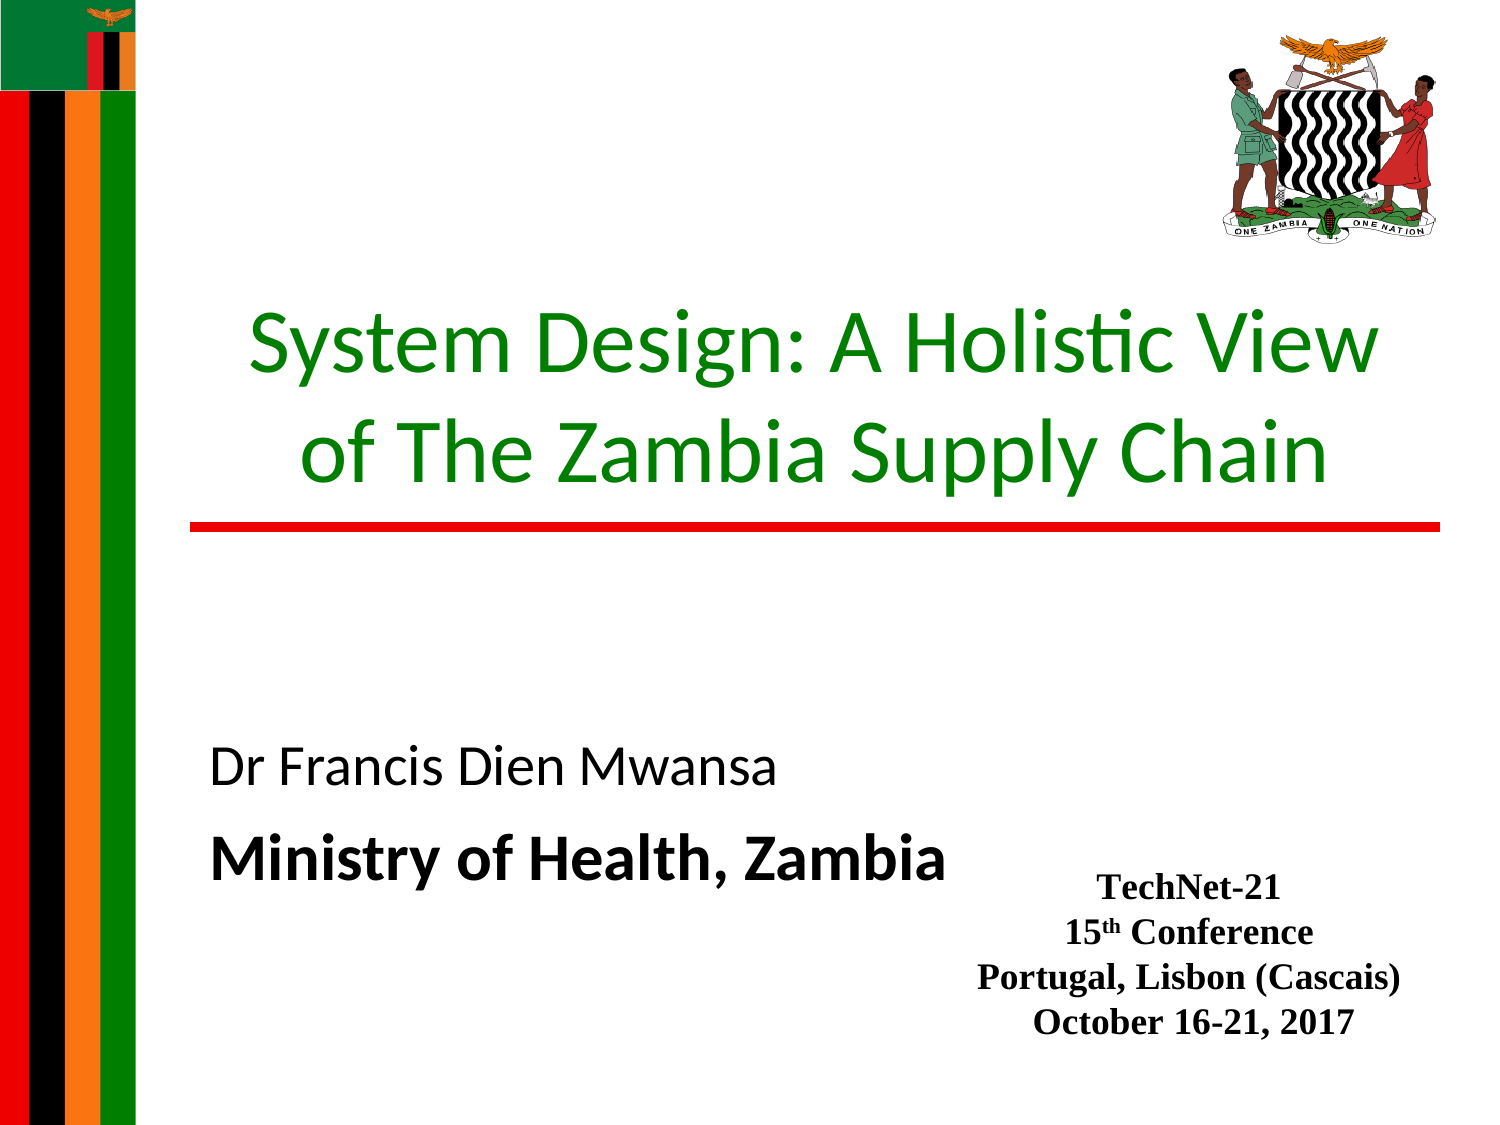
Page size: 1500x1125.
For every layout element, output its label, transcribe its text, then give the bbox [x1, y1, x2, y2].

picture [1222, 35, 1436, 172]
picture [0, 0, 136, 91]
subtitle Dr Francis Dien Mwansa Ministry of Health, Zambia [194, 550, 1436, 882]
text_box TechNet-21 15th Conference Portugal, Lisbon (Cascais) October 16-21, 2017 [932, 854, 1447, 1095]
title System Design: A Holistic View of The Zambia Supply Chain [194, 172, 1436, 509]
